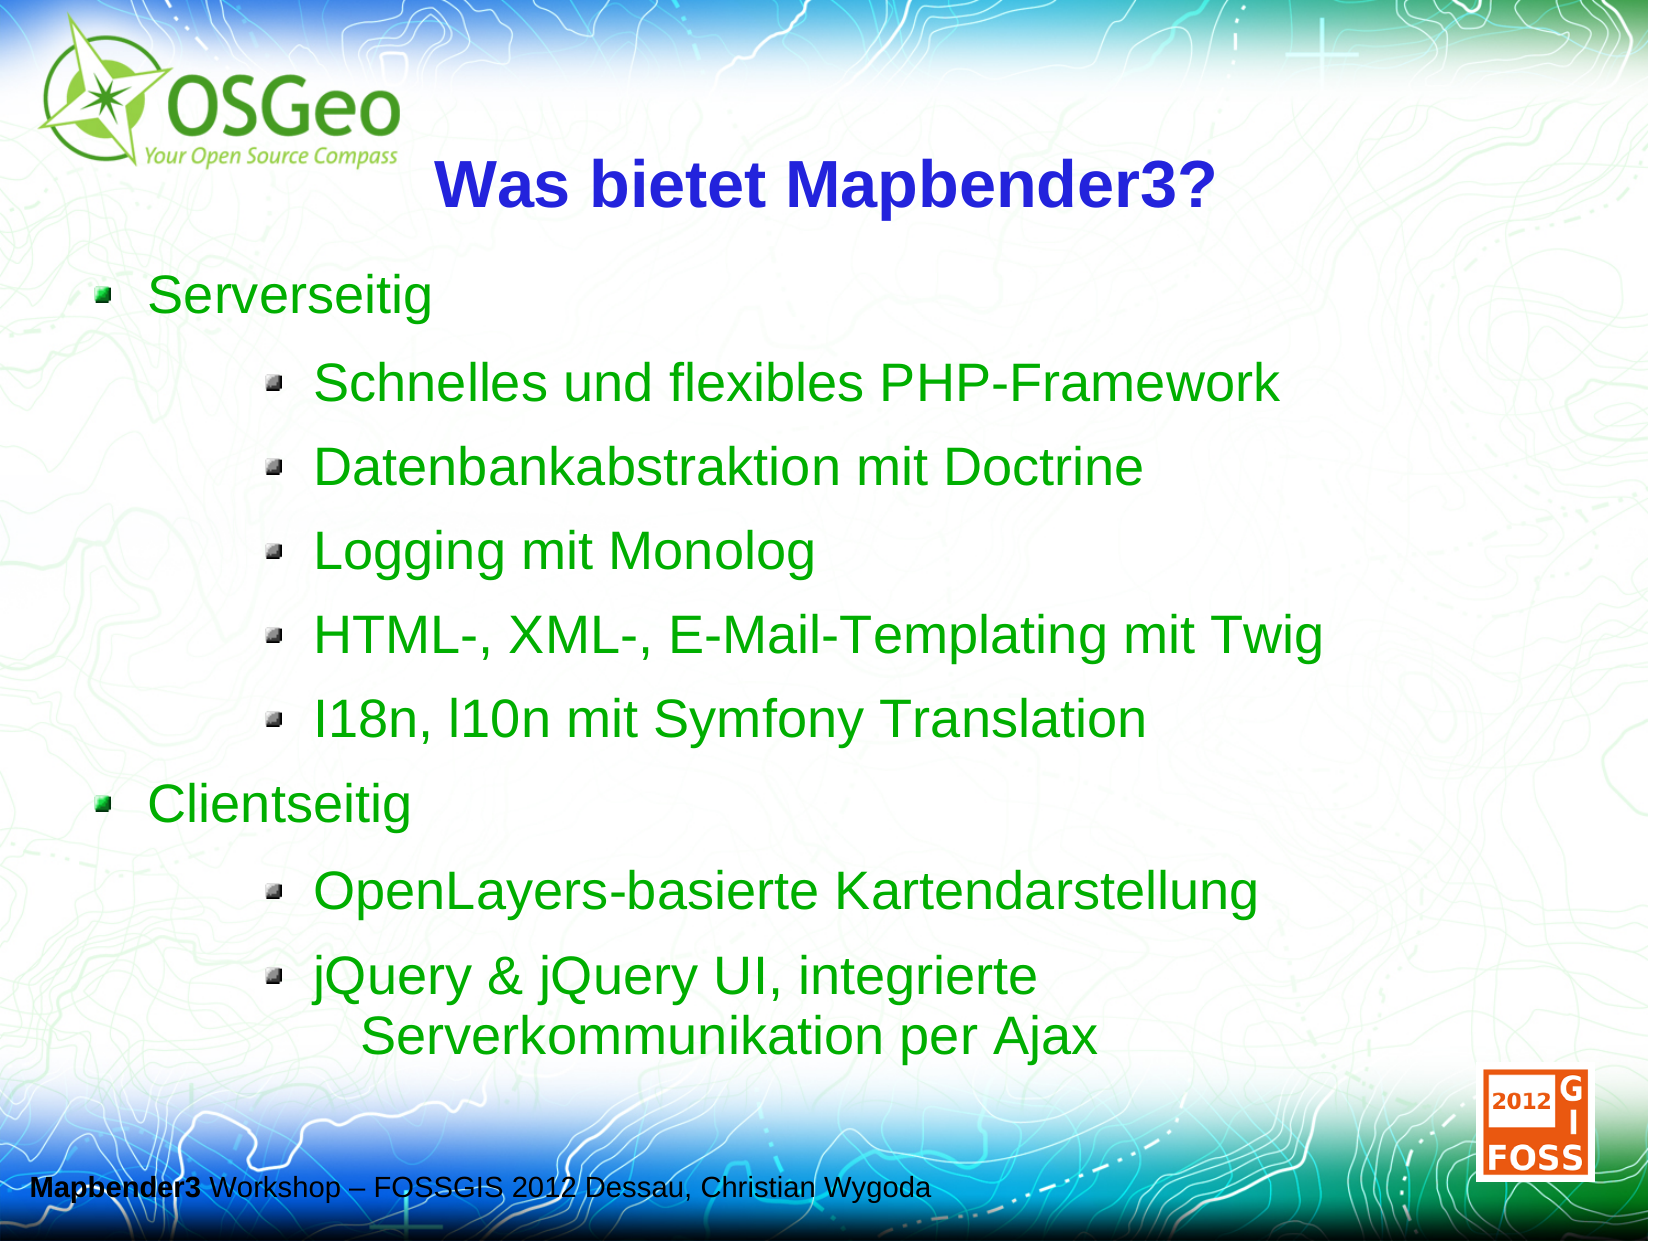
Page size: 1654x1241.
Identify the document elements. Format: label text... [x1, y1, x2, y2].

title Was bietet Mapbender3? [82, 96, 1571, 272]
picture [0, 0, 1648, 1241]
list Serverseitig Schnelles und flexibles PHP-Framework Datenbankabstraktion mit Doctrine Logging mit Monolog HTML-, XML-, E-Mail-Templating mit Twig I18n, l10n mit Symfony Translation Clientseitig OpenLayers-basierte Kartendarstellung jQuery & jQuery UI, integrierte Serverkommunikation per Ajax [76, 264, 1565, 1134]
